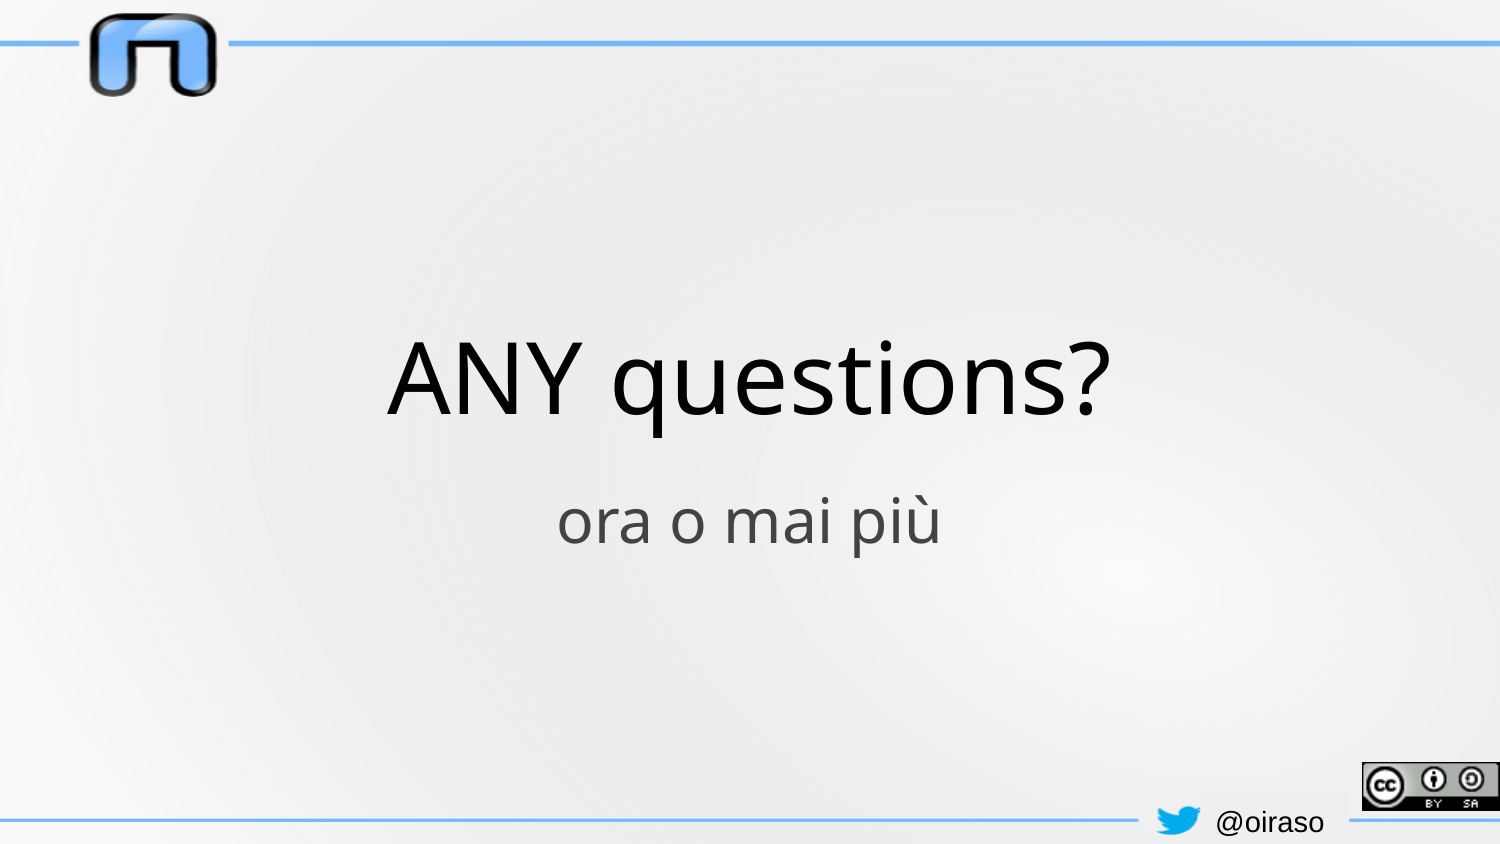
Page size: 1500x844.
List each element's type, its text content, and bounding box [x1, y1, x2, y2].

title ANY questions? [112, 259, 1388, 450]
text_box @oirasor [1200, 788, 1350, 844]
picture [0, 0, 1500, 844]
subtitle ora o mai più [112, 465, 1388, 595]
